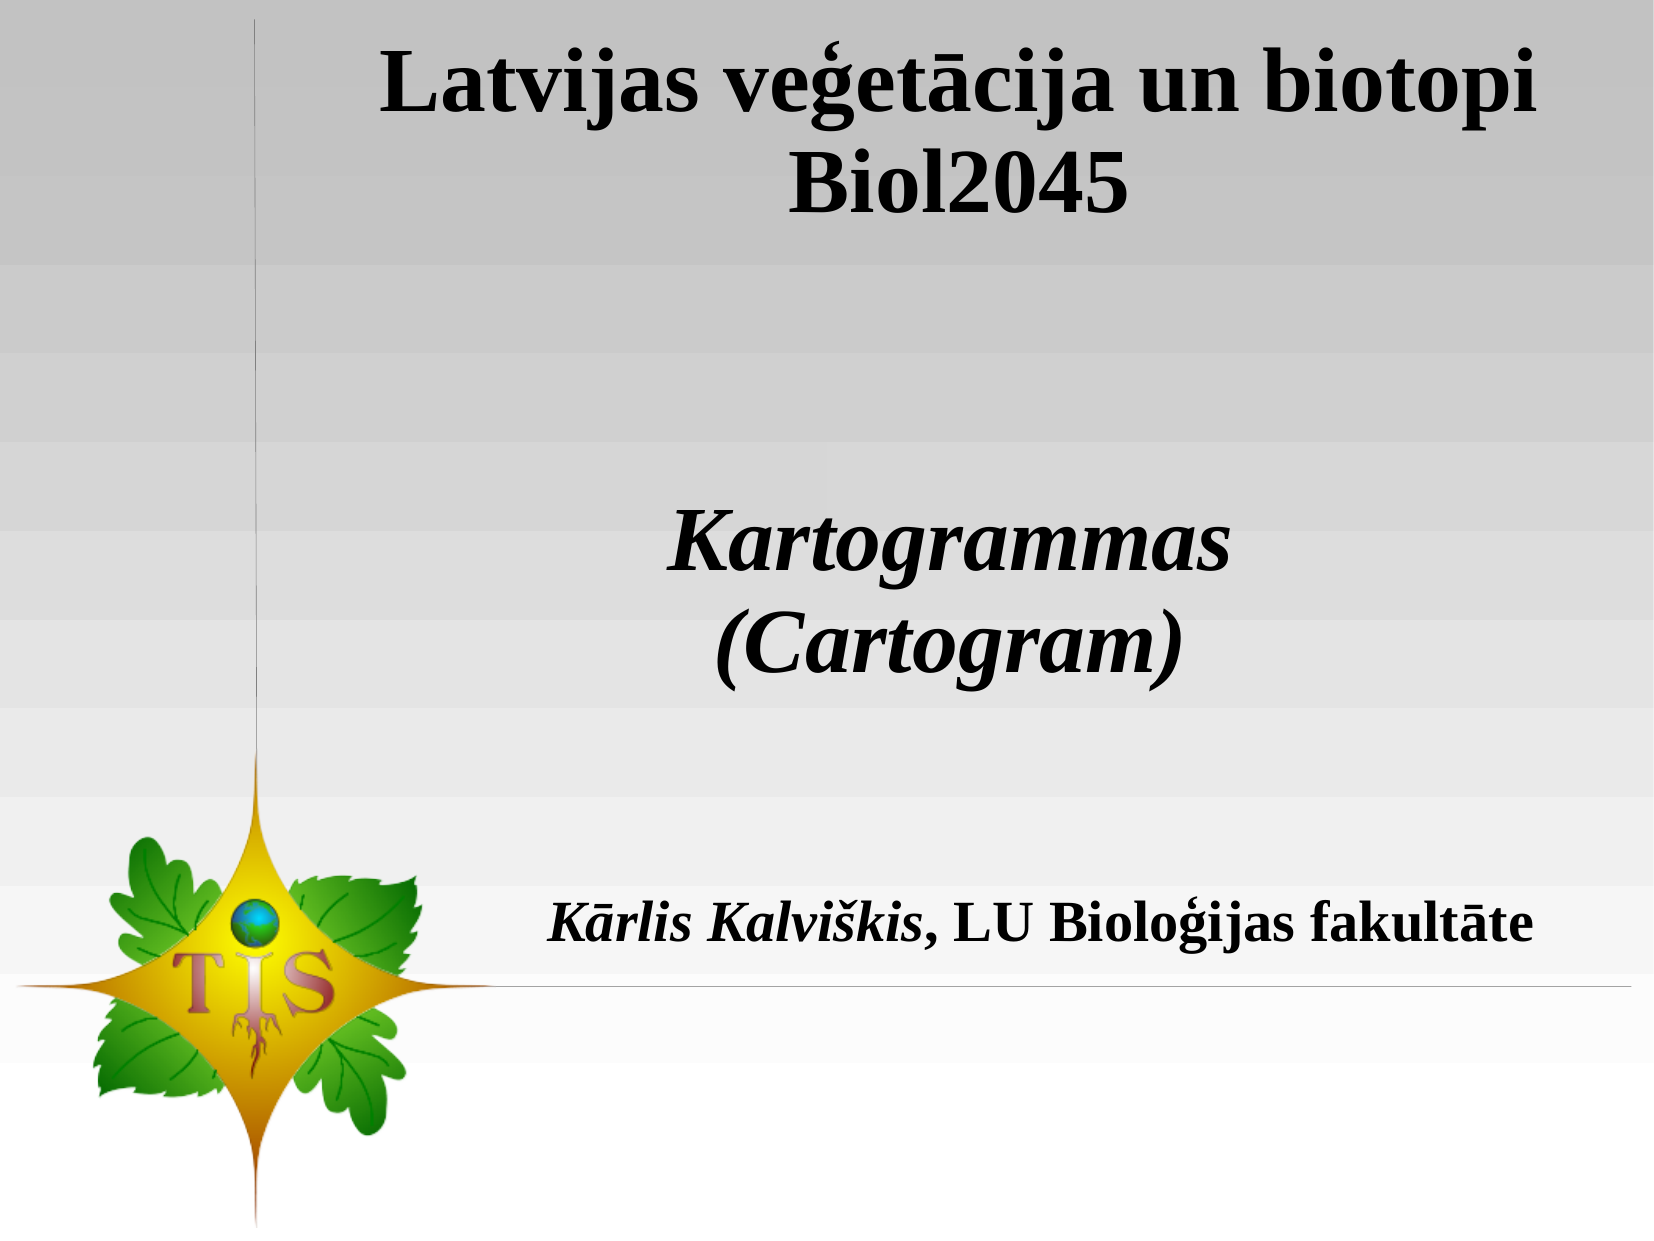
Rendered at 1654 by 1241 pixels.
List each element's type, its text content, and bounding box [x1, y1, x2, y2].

title Kartogrammas (Cartogram) [295, 324, 1607, 857]
picture [0, 0, 1654, 1241]
